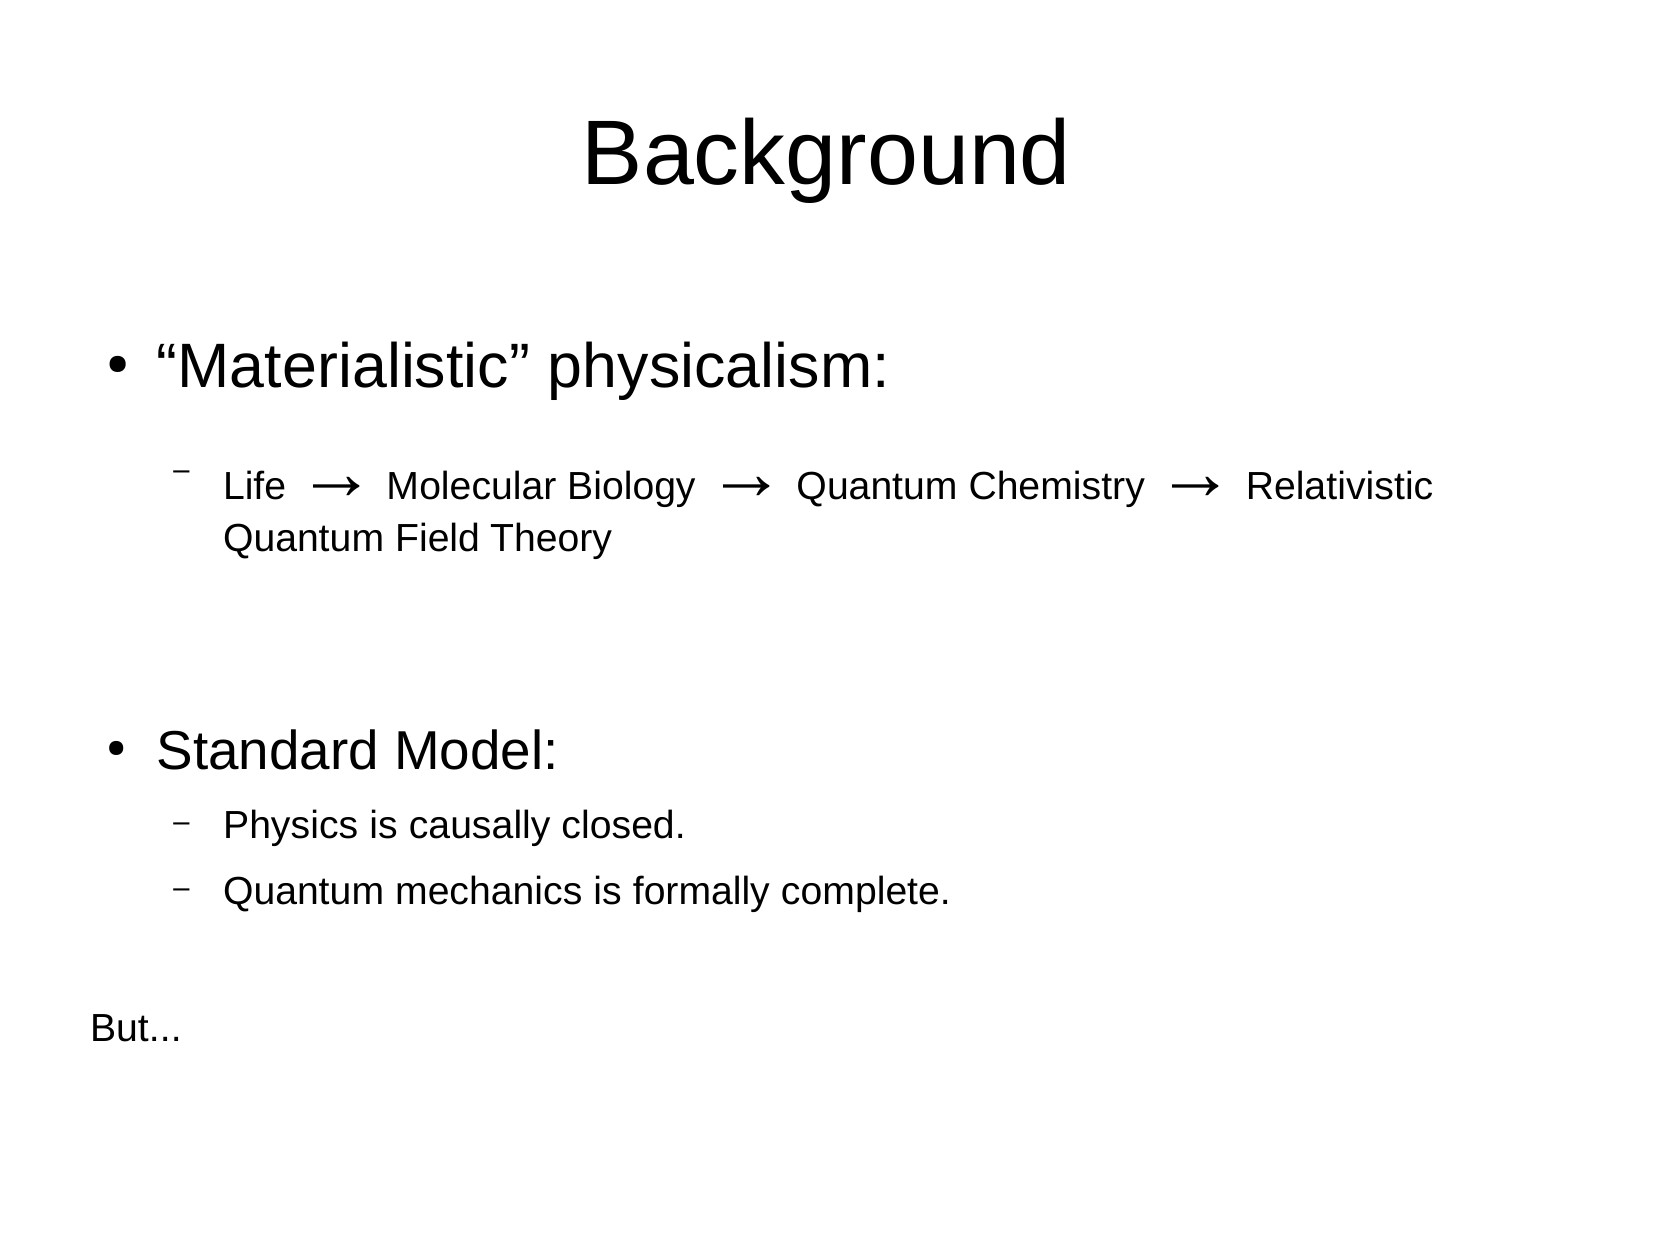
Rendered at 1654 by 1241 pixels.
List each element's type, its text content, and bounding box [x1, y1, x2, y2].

list “Materialistic” physicalism: Life → Molecular Biology → Quantum Chemistry → Relativistic Quantum Field Theory Standard Model: Physics is causally closed. Quantum mechanics is formally complete. But... [90, 330, 1579, 1051]
title Background [82, 49, 1571, 257]
